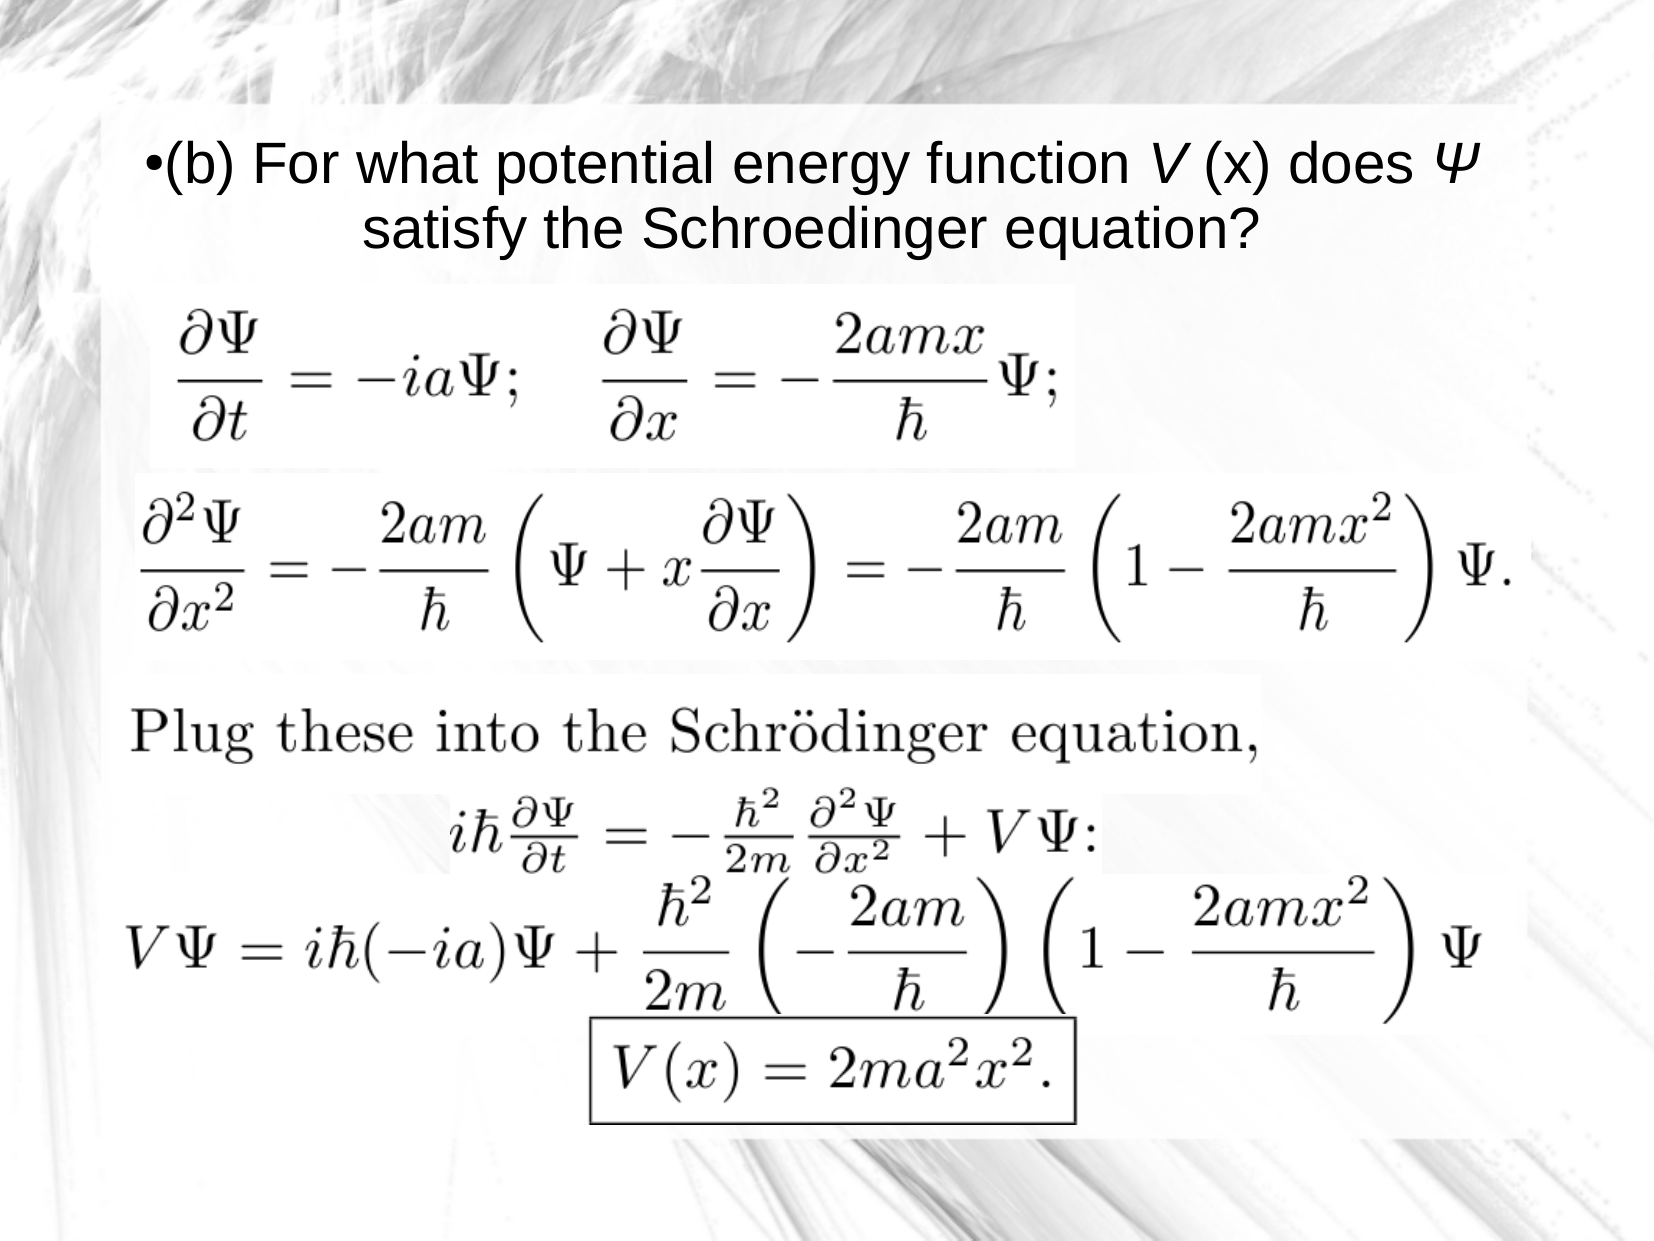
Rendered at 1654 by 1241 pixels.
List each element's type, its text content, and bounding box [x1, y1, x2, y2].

picture [0, 0, 1654, 1241]
title (b) For what potential energy function V (x) does Ψ satisfy the Schroedinger equation? [118, 112, 1506, 281]
